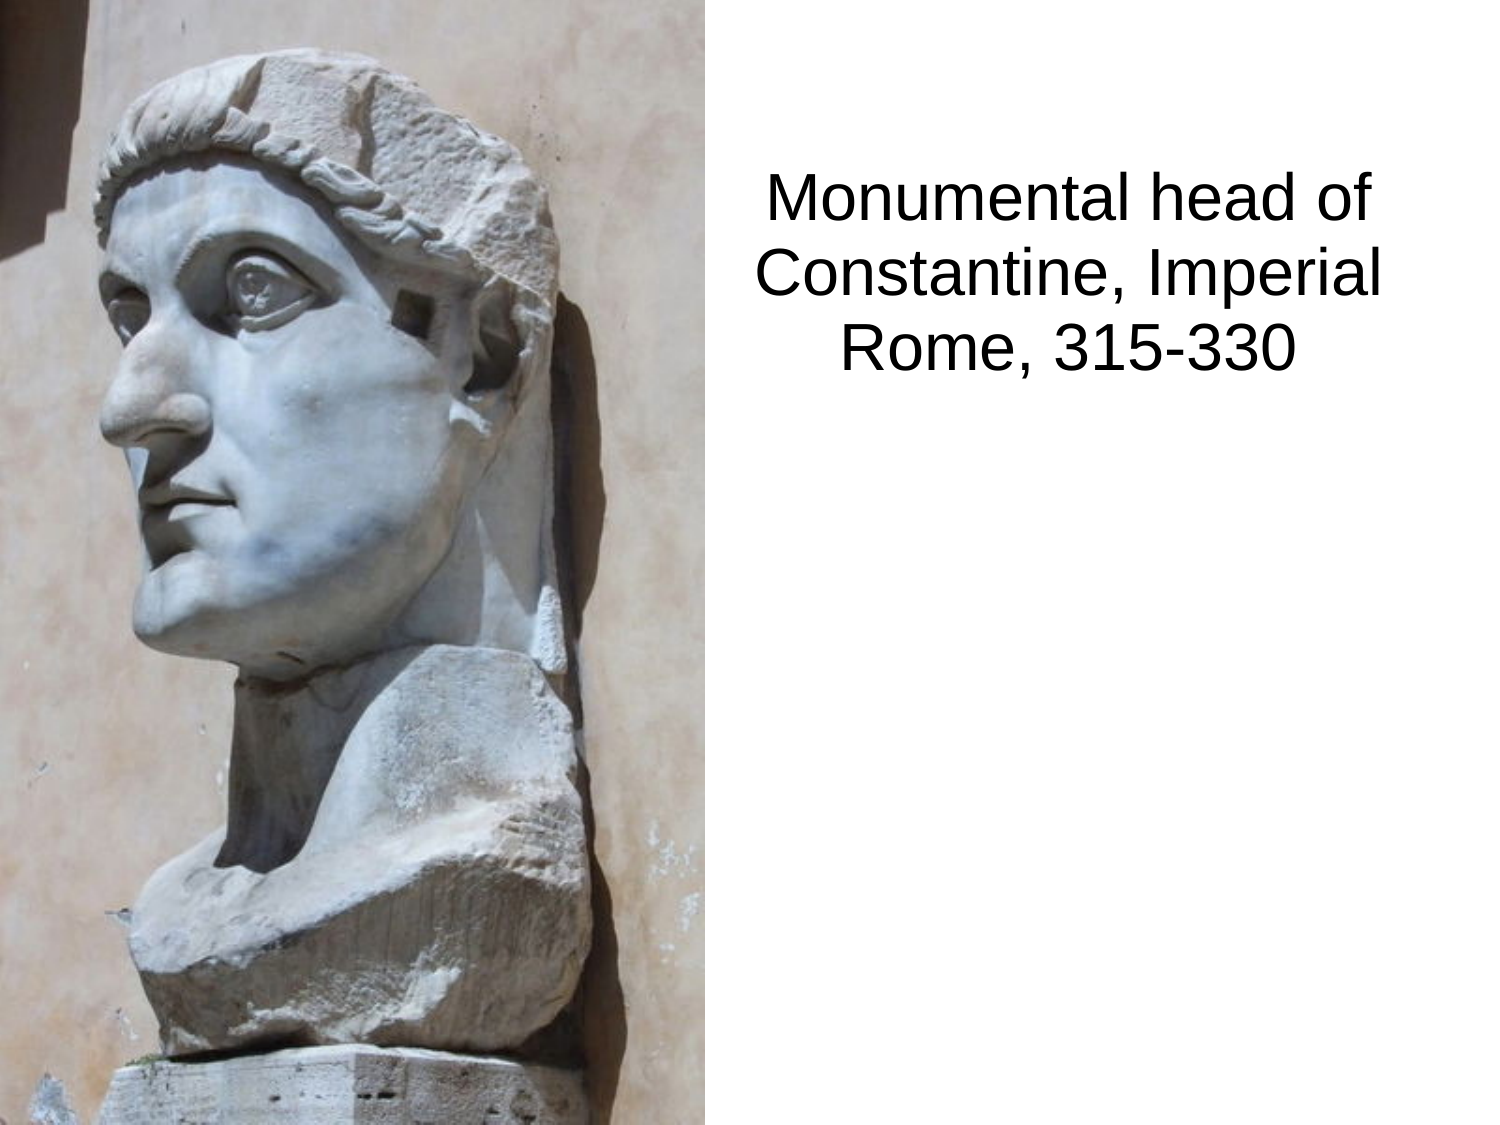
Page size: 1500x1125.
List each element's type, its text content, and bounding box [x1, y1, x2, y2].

title Monumental head of Constantine, Imperial Rome, 315-330 [712, 45, 1425, 501]
picture [0, 0, 705, 1125]
